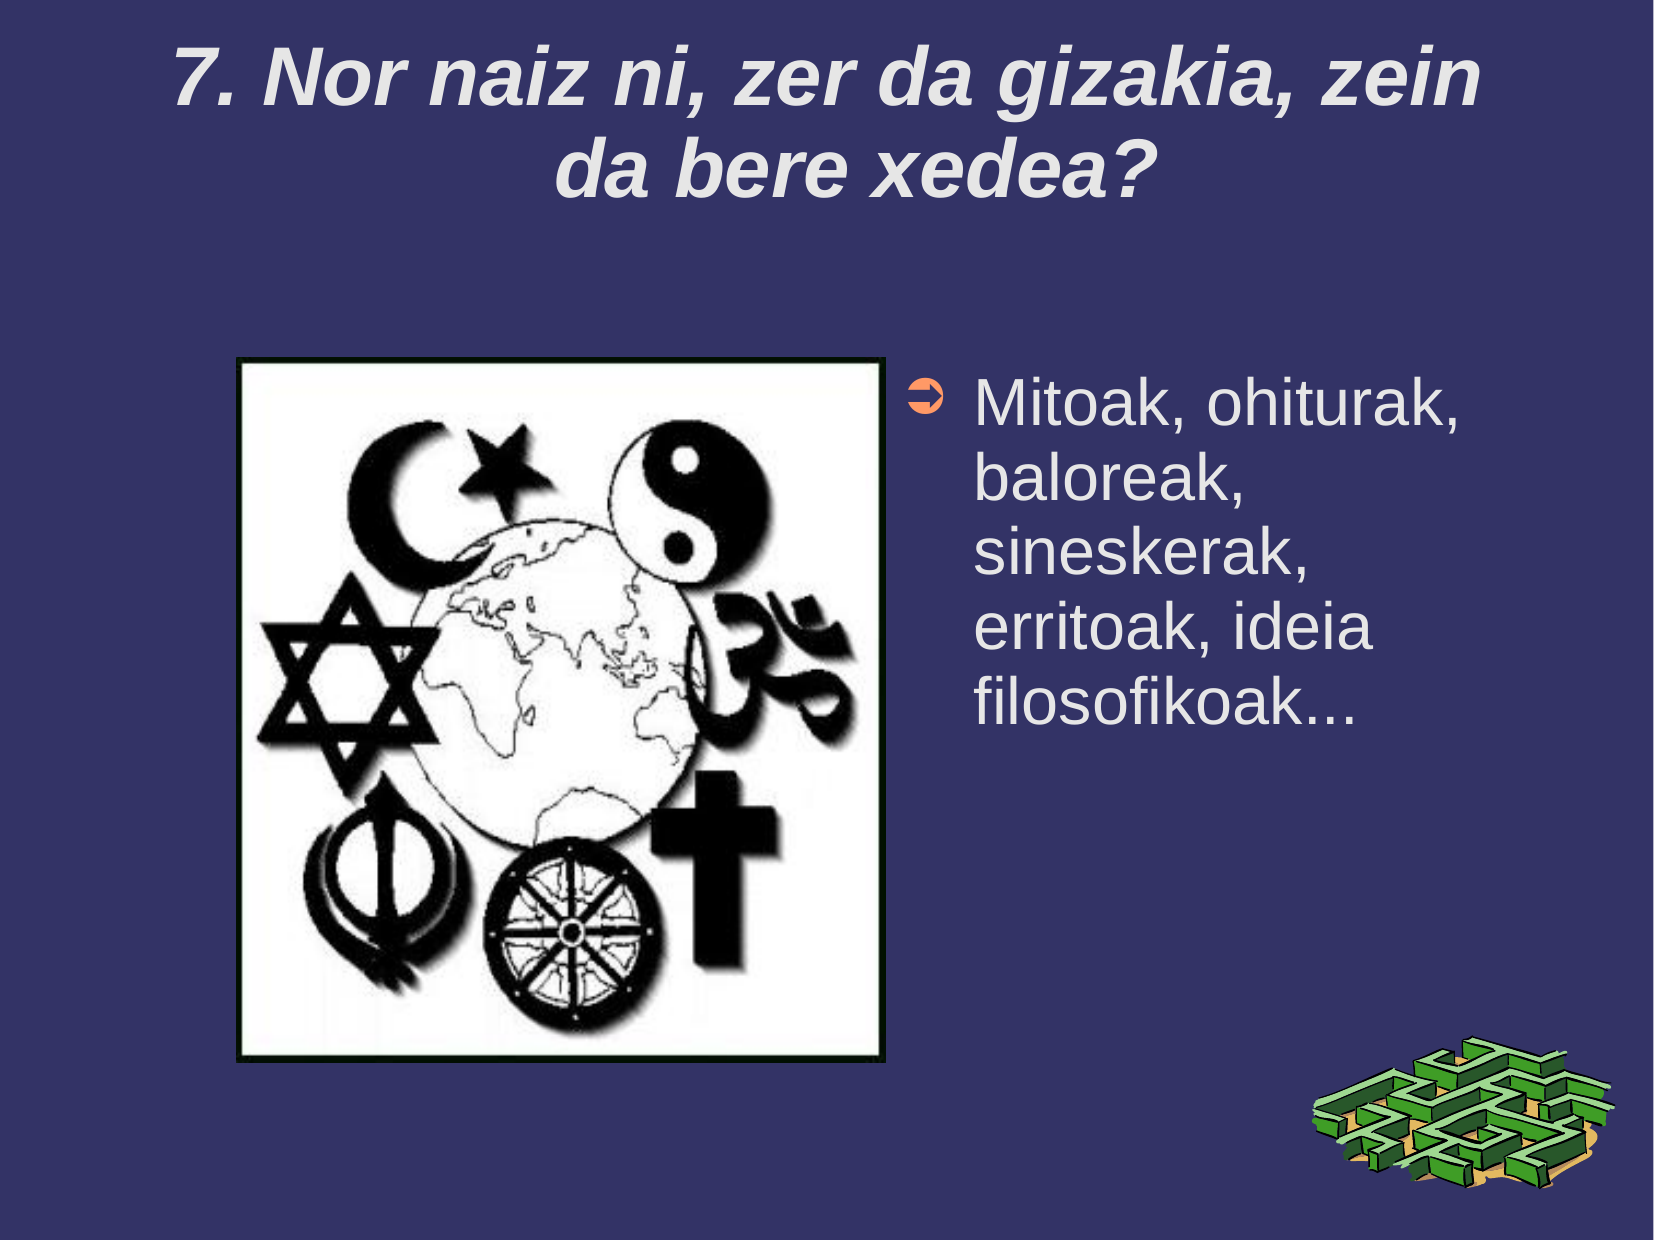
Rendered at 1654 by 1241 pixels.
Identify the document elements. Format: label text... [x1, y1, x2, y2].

picture [236, 357, 886, 1063]
title 7. Nor naiz ni, zer da gizakia, zein da bere xedea? [121, 26, 1534, 219]
list Mitoak, ohiturak, baloreak, sineskerak, erritoak, ideia filosofikoak... [891, 364, 1570, 1132]
